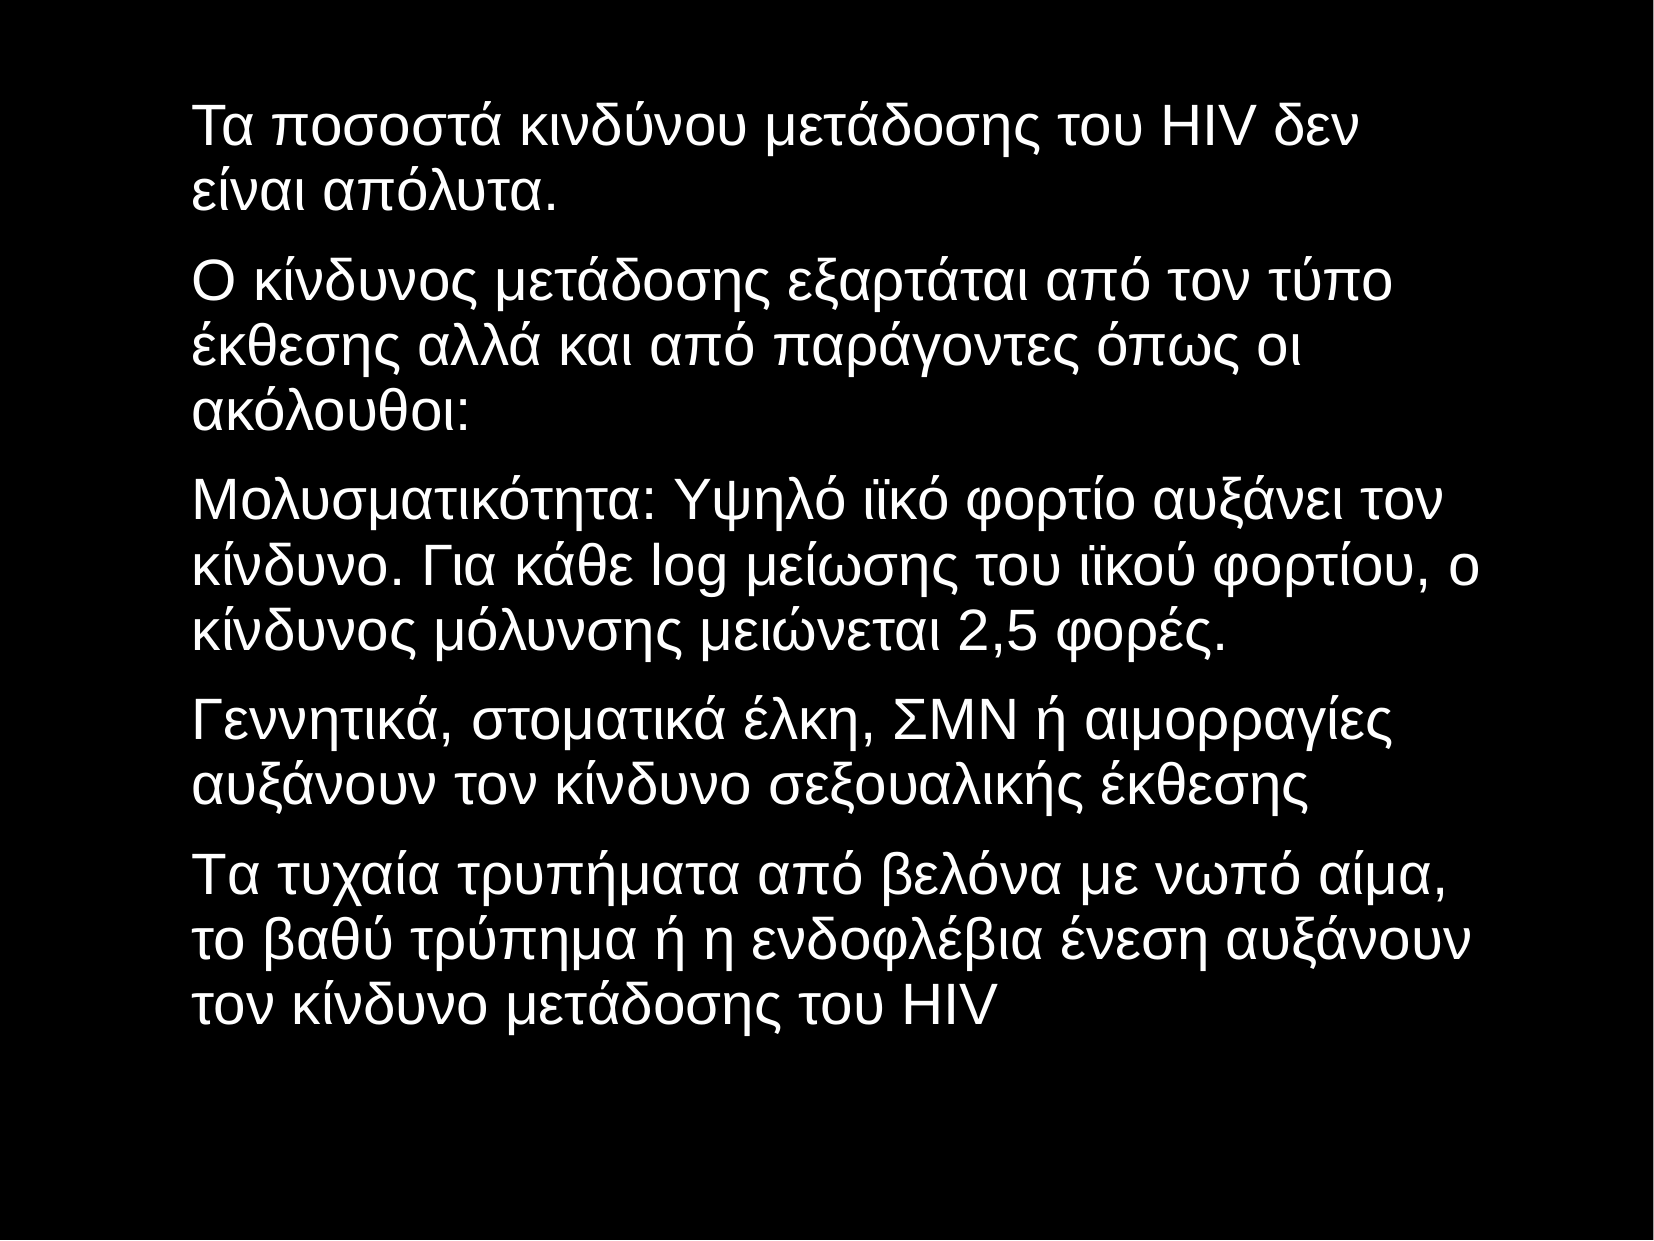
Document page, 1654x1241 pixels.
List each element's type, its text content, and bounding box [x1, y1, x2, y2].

text_box Τα ποσοστά κινδύνου μετάδοσης του HIV δεν είναι απόλυτα. Ο κίνδυνος μετάδοσης εξαρτάται από τον τύπο έκθεσης αλλά και από παράγοντες όπως οι ακόλουθοι: Μολυσματικότητα: Υψηλό ιϊκό φορτίο αυξάνει τον κίνδυνο. Για κάθε log μείωσης του ιϊκού φορτίου, ο κίνδυνος μόλυνσης μειώνεται 2,5 φορές. Γεννητικά, στοματικά έλκη, ΣΜΝ ή αιμορραγίες αυξάνουν τον κίνδυνο σεξουαλικής έκθεσης Tα τυχαία τρυπήματα από βελόνα με νωπό αίμα, το βαθύ τρύπημα ή η ενδοφλέβια ένεση αυξάνουν τον κίνδυνο μετάδοσης του HIV [177, 85, 1497, 1093]
